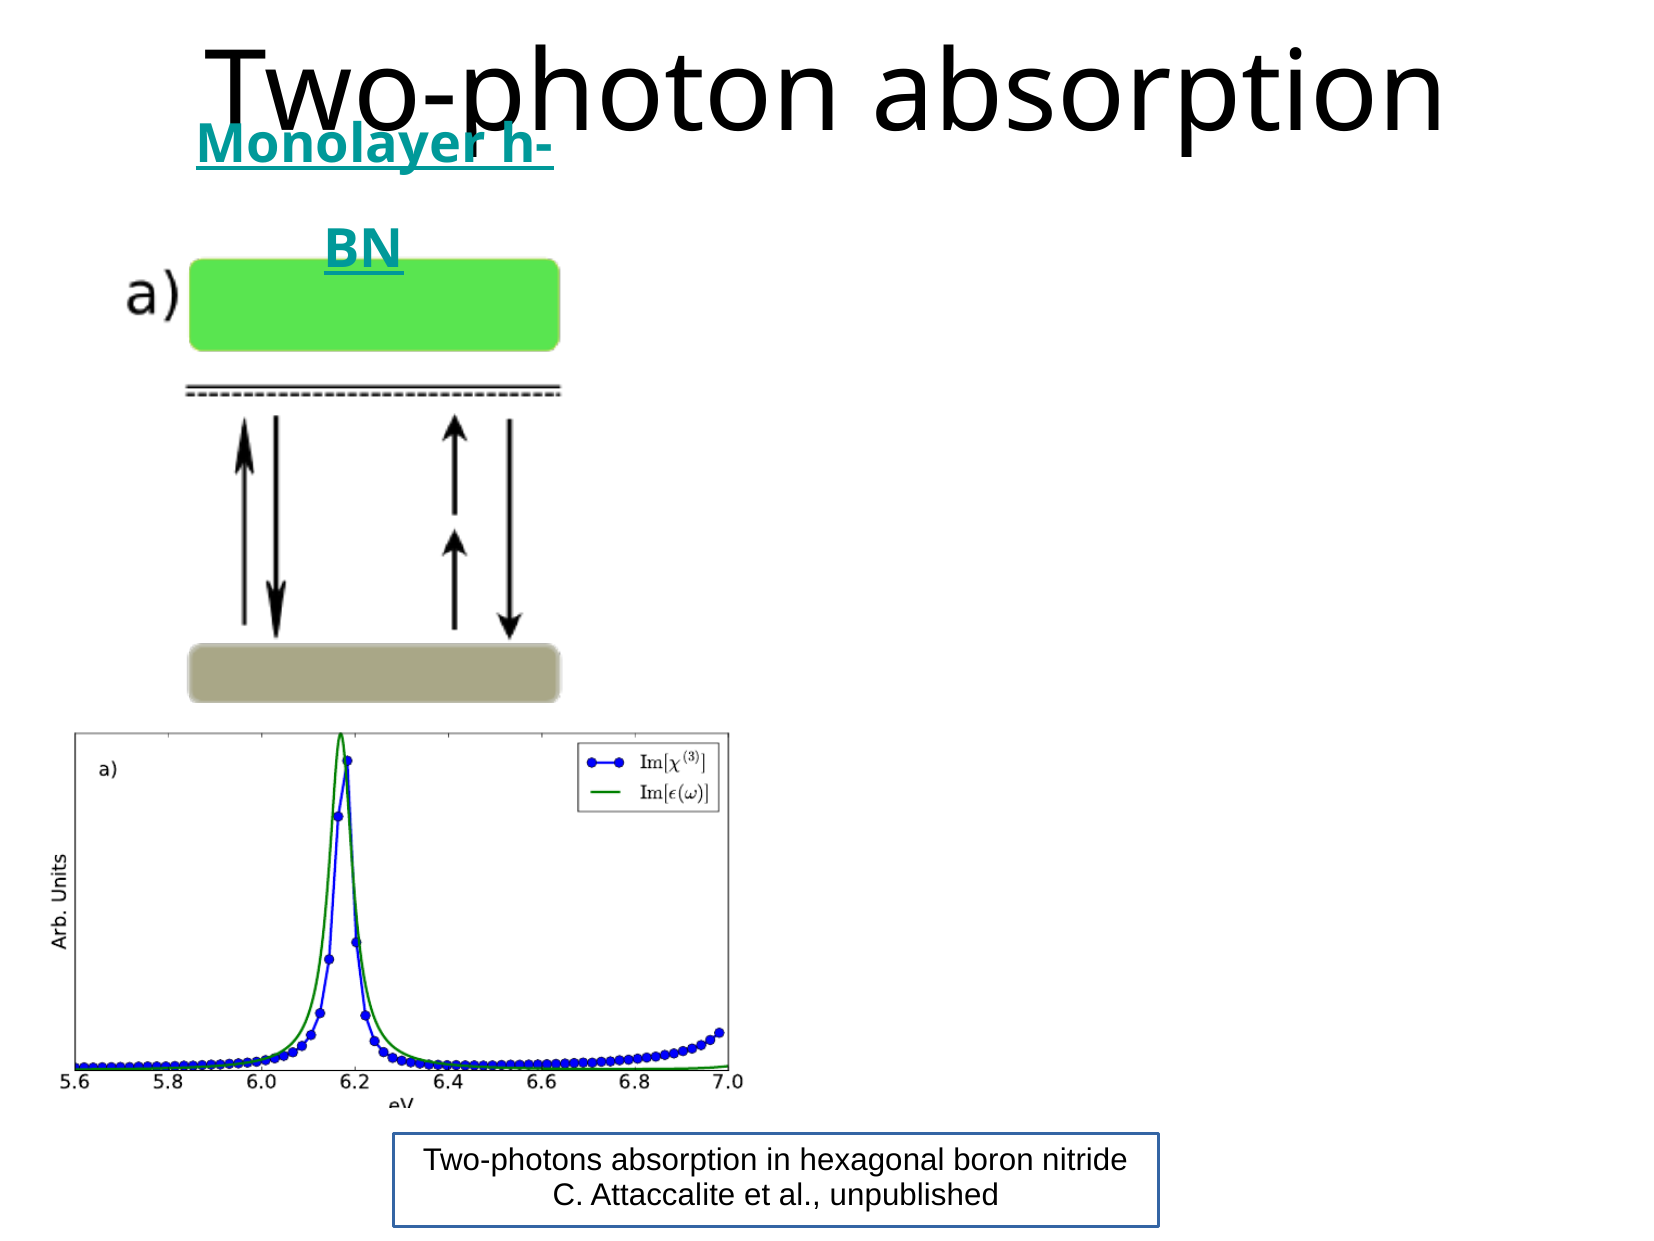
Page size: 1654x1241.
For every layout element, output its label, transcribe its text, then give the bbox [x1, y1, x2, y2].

title Two-photon absorption [82, 14, 1571, 160]
text_box Monolayer h-BN [155, 146, 594, 249]
picture [336, 250, 348, 260]
text_box Two-photons absorption in hexagonal boron nitride C. Attaccalite et al., unpublished [393, 1133, 1159, 1227]
picture [30, 233, 751, 1108]
